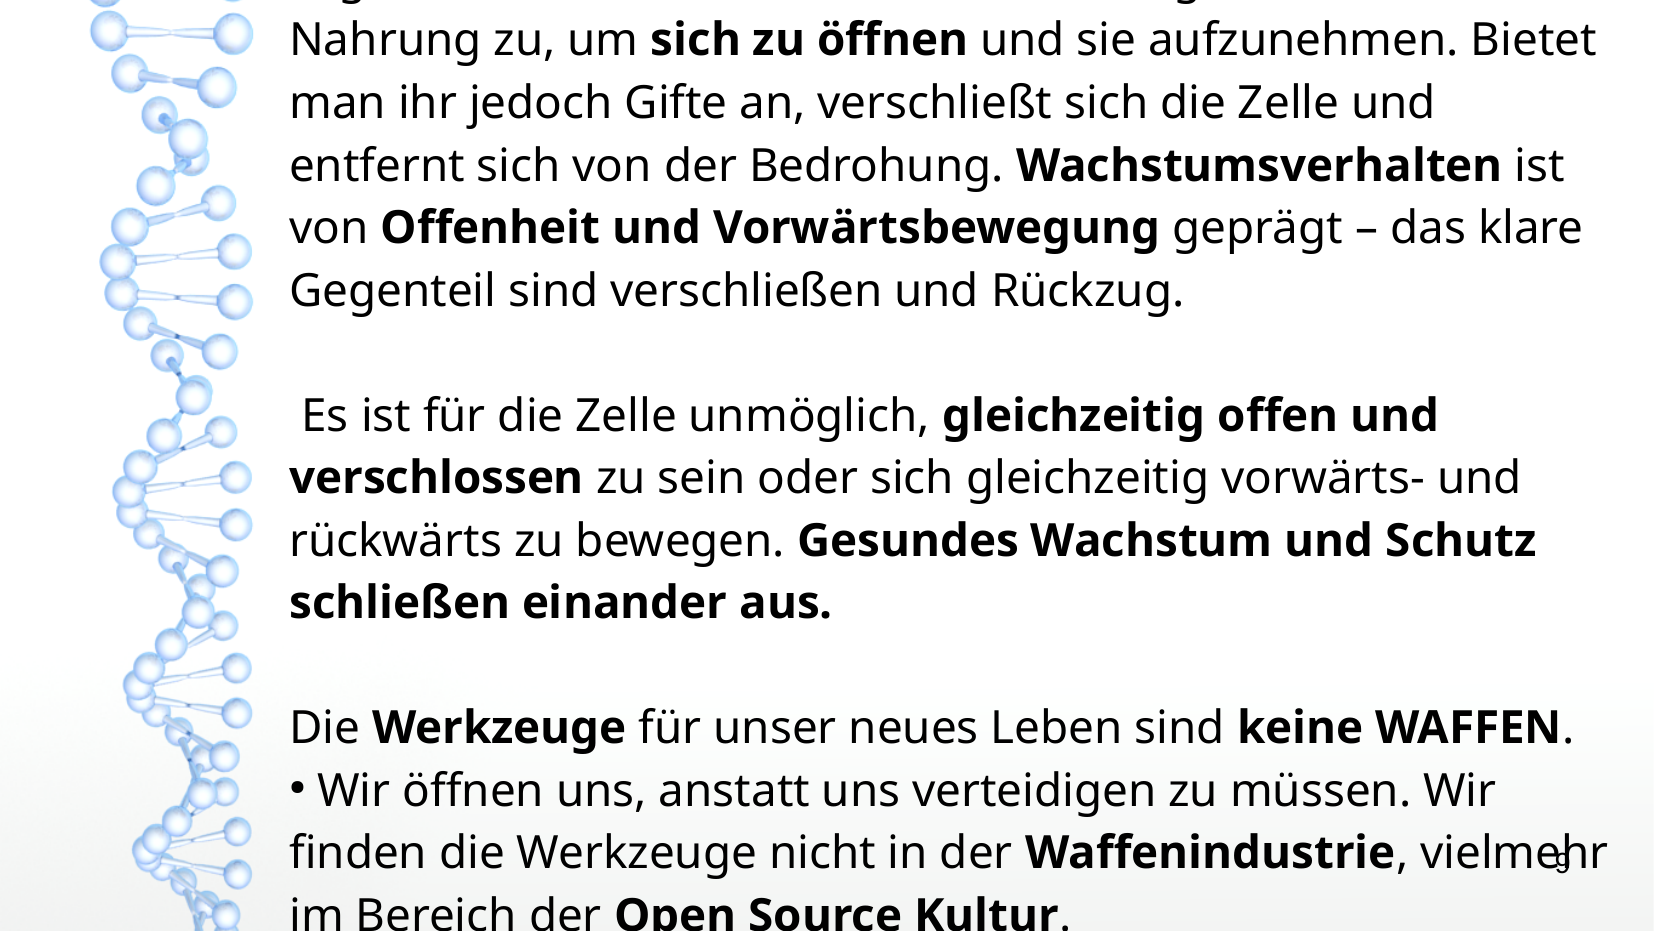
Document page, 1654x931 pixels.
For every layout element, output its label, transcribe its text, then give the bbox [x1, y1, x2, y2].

picture [1373, 33, 1384, 43]
picture [433, 33, 446, 43]
picture [1117, 33, 1129, 40]
picture [1561, 33, 1573, 40]
picture [1479, 26, 1492, 36]
picture [1399, 33, 1411, 40]
picture [357, 33, 370, 43]
picture [1357, 33, 1369, 43]
subtitle Legt man Nährstoffe vor eine Zelle, bewegt sie sich auf die Nahrung zu, um sich zu öffnen und sie aufzunehmen. Bietet man ihr jedoch Gifte an, verschließt sich die Zelle und entfernt sich von der Bedrohung. Wachstumsverhalten ist von Offenheit und Vorwärtsbewegung geprägt – das klare Gegenteil sind verschließen und Rückzug. Es ist für die Zelle unmöglich, gleichzeitig offen und verschlossen zu sein oder sich gleichzeitig vorwärts- und rückwärts zu bewegen. Gesundes Wachstum und Schutz schließen einander aus. Die Werkzeuge für unser neues Leben sind keine WAFFEN. Wir öffnen uns, anstatt uns verteidigen zu müssen. Wir finden die Werkzeuge nicht in der Waffenindustrie, vielmehr im Bereich der Open Source Kultur. [289, 43, 1619, 931]
picture [826, 35, 836, 43]
picture [460, 33, 473, 43]
picture [297, 29, 307, 43]
picture [1043, 33, 1056, 43]
picture [619, 33, 630, 43]
picture [603, 33, 615, 43]
picture [1519, 33, 1531, 40]
picture [1275, 33, 1288, 43]
picture [891, 35, 901, 43]
picture [1302, 33, 1314, 40]
picture [1329, 33, 1342, 43]
picture [948, 35, 958, 43]
picture [0, 0, 1654, 931]
picture [920, 34, 930, 40]
picture [721, 35, 731, 43]
picture [1426, 33, 1439, 43]
picture [1016, 33, 1029, 43]
